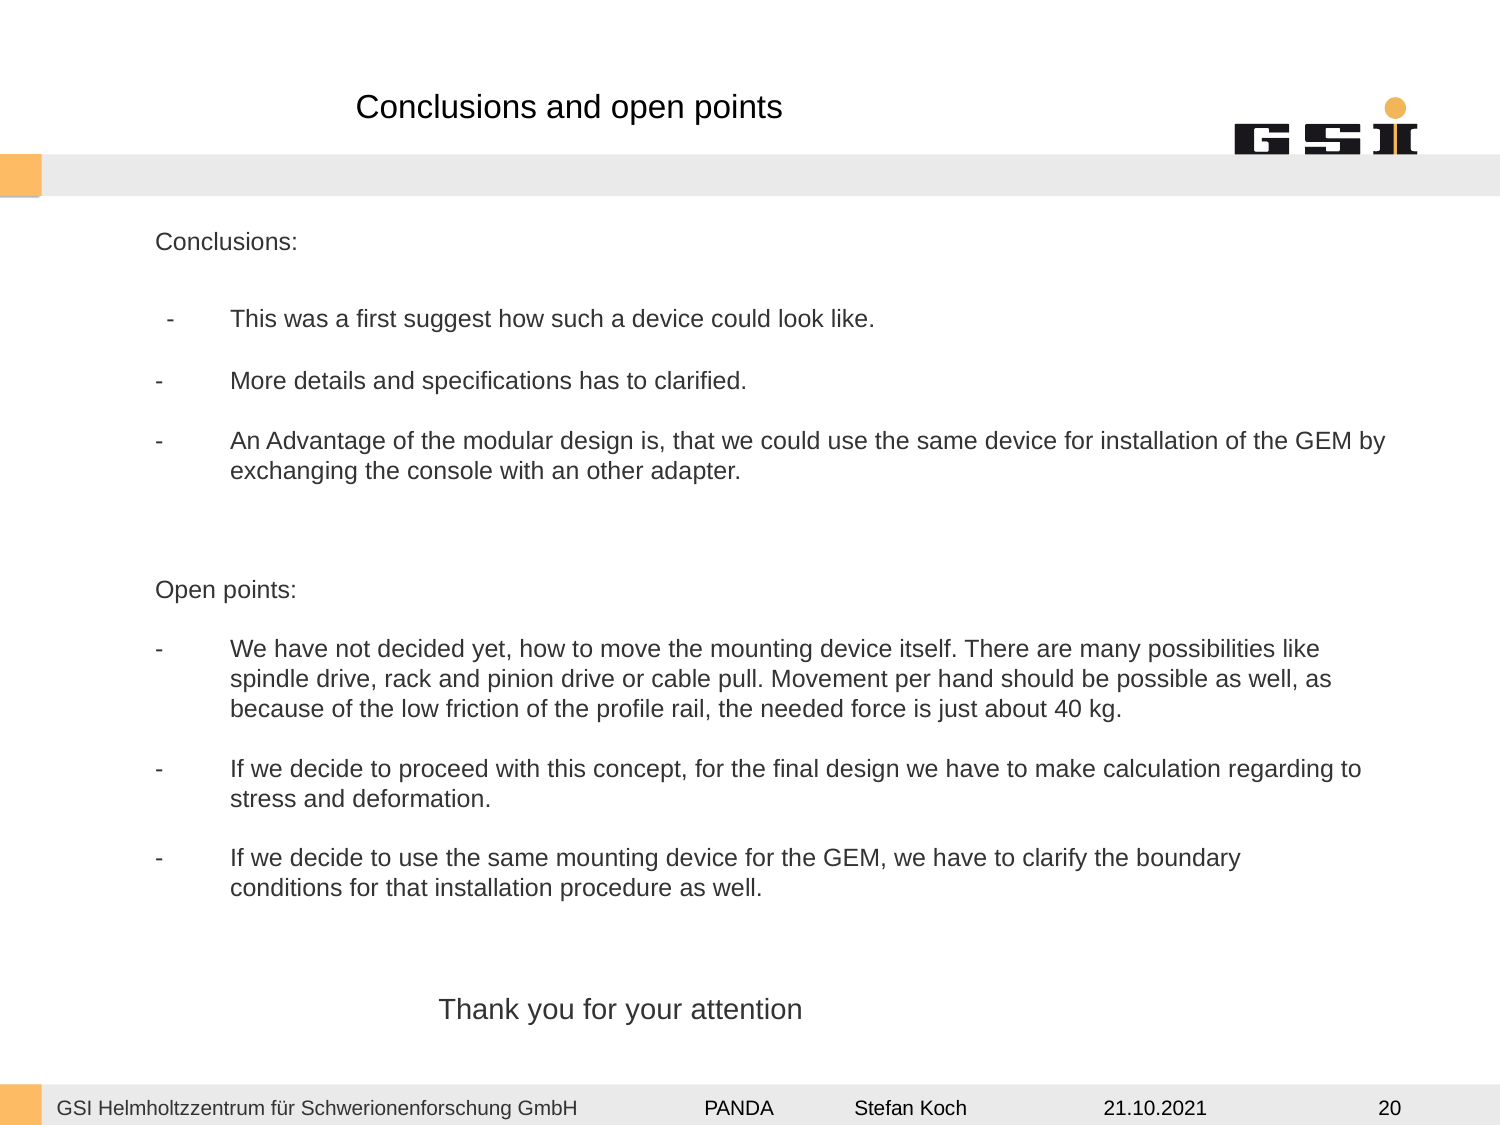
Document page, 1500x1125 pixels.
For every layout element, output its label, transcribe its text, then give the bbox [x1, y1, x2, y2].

text_box Conclusions: - This was a first suggest how such a device could look like. - More details and specifications has to clarified. - An Advantage of the modular design is, that we could use the same device for installation of the GEM by exchanging the console with an other adapter. Open points: - We have not decided yet, how to move the mounting device itself. There are many possibilities like spindle drive, rack and pinion drive or cable pull. Movement per hand should be possible as well, as because of the low friction of the profile rail, the needed force is just about 40 kg. - If we decide to proceed with this concept, for the final design we have to make calculation regarding to stress and deformation. - If we decide to use the same mounting device for the GEM, we have to clarify the boundary conditions for that installation procedure as well. Thank you for your attention [69, 218, 1417, 1023]
picture [1233, 95, 1419, 154]
text_box Conclusions and open points [195, 80, 1186, 162]
